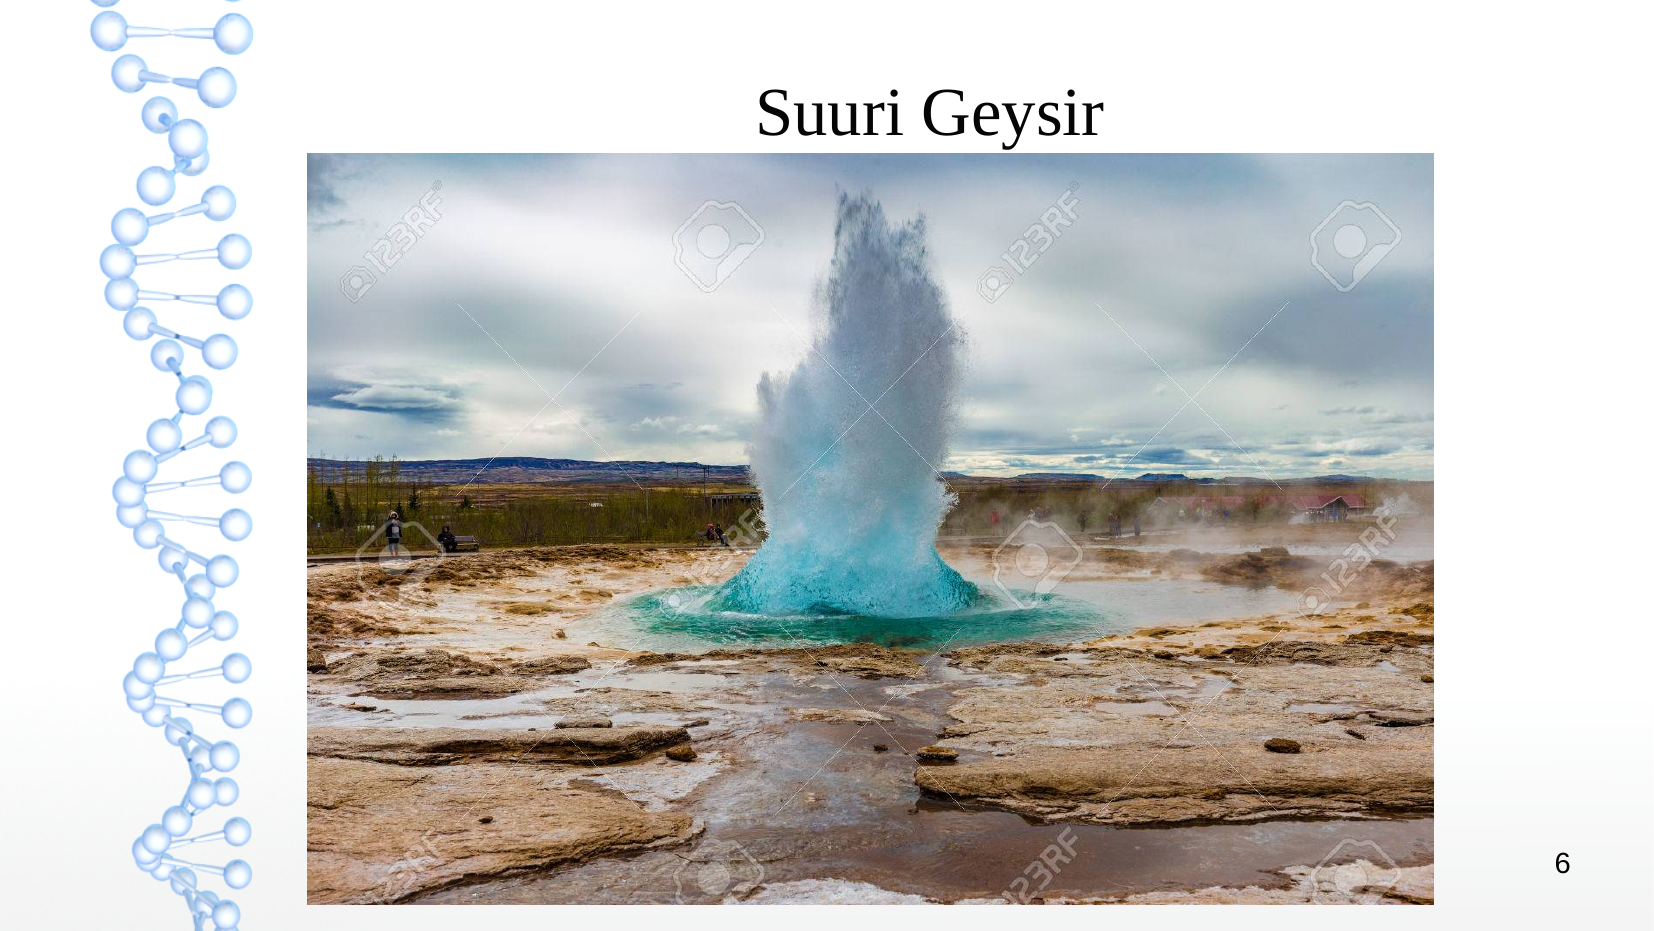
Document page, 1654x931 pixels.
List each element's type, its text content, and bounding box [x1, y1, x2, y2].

title Suuri Geysir [265, 35, 1595, 189]
picture [0, 0, 1654, 931]
